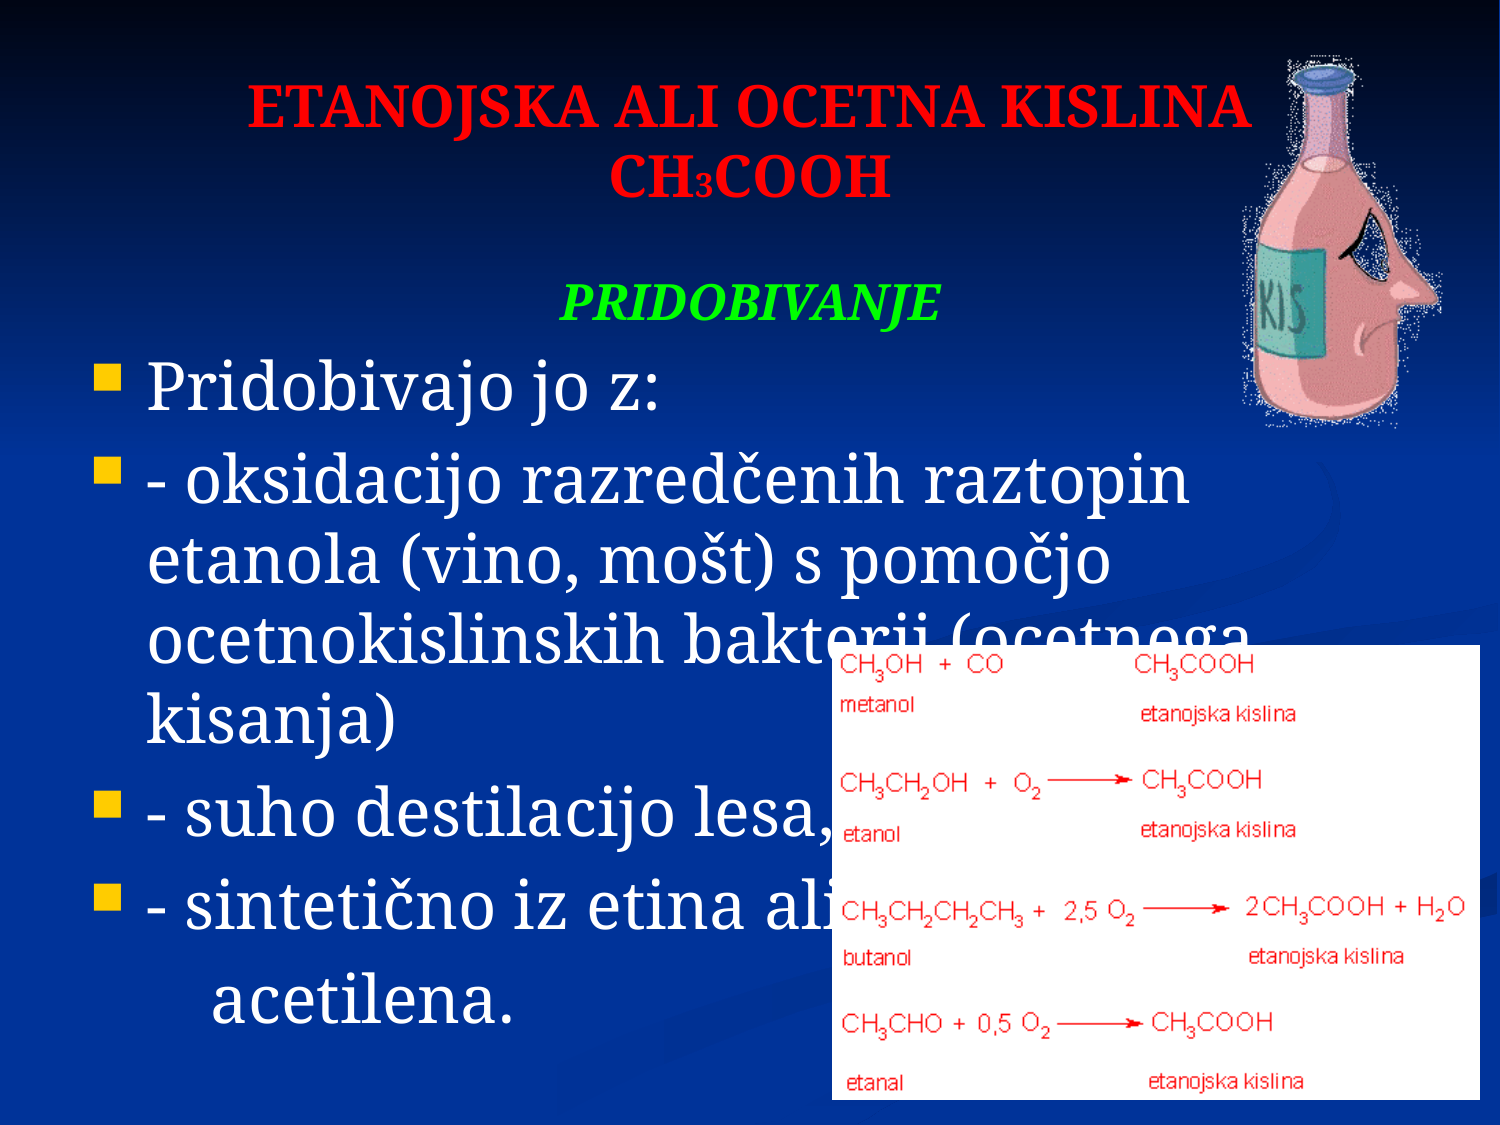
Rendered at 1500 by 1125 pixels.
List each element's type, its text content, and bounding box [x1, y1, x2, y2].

picture [832, 645, 1480, 1100]
picture [1222, 54, 1451, 441]
list PRIDOBIVANJE Pridobivajo jo z: - oksidacijo razredčenih raztopin etanola (vino, mošt) s pomočjo ocetnokislinskih bakterij (ocetnega kisanja) - suho destilacijo lesa, - sintetično iz etina ali acetilena. [75, 262, 1425, 1005]
title ETANOJSKA ALI OCETNA KISLINA CH3COOH [75, 45, 1425, 233]
